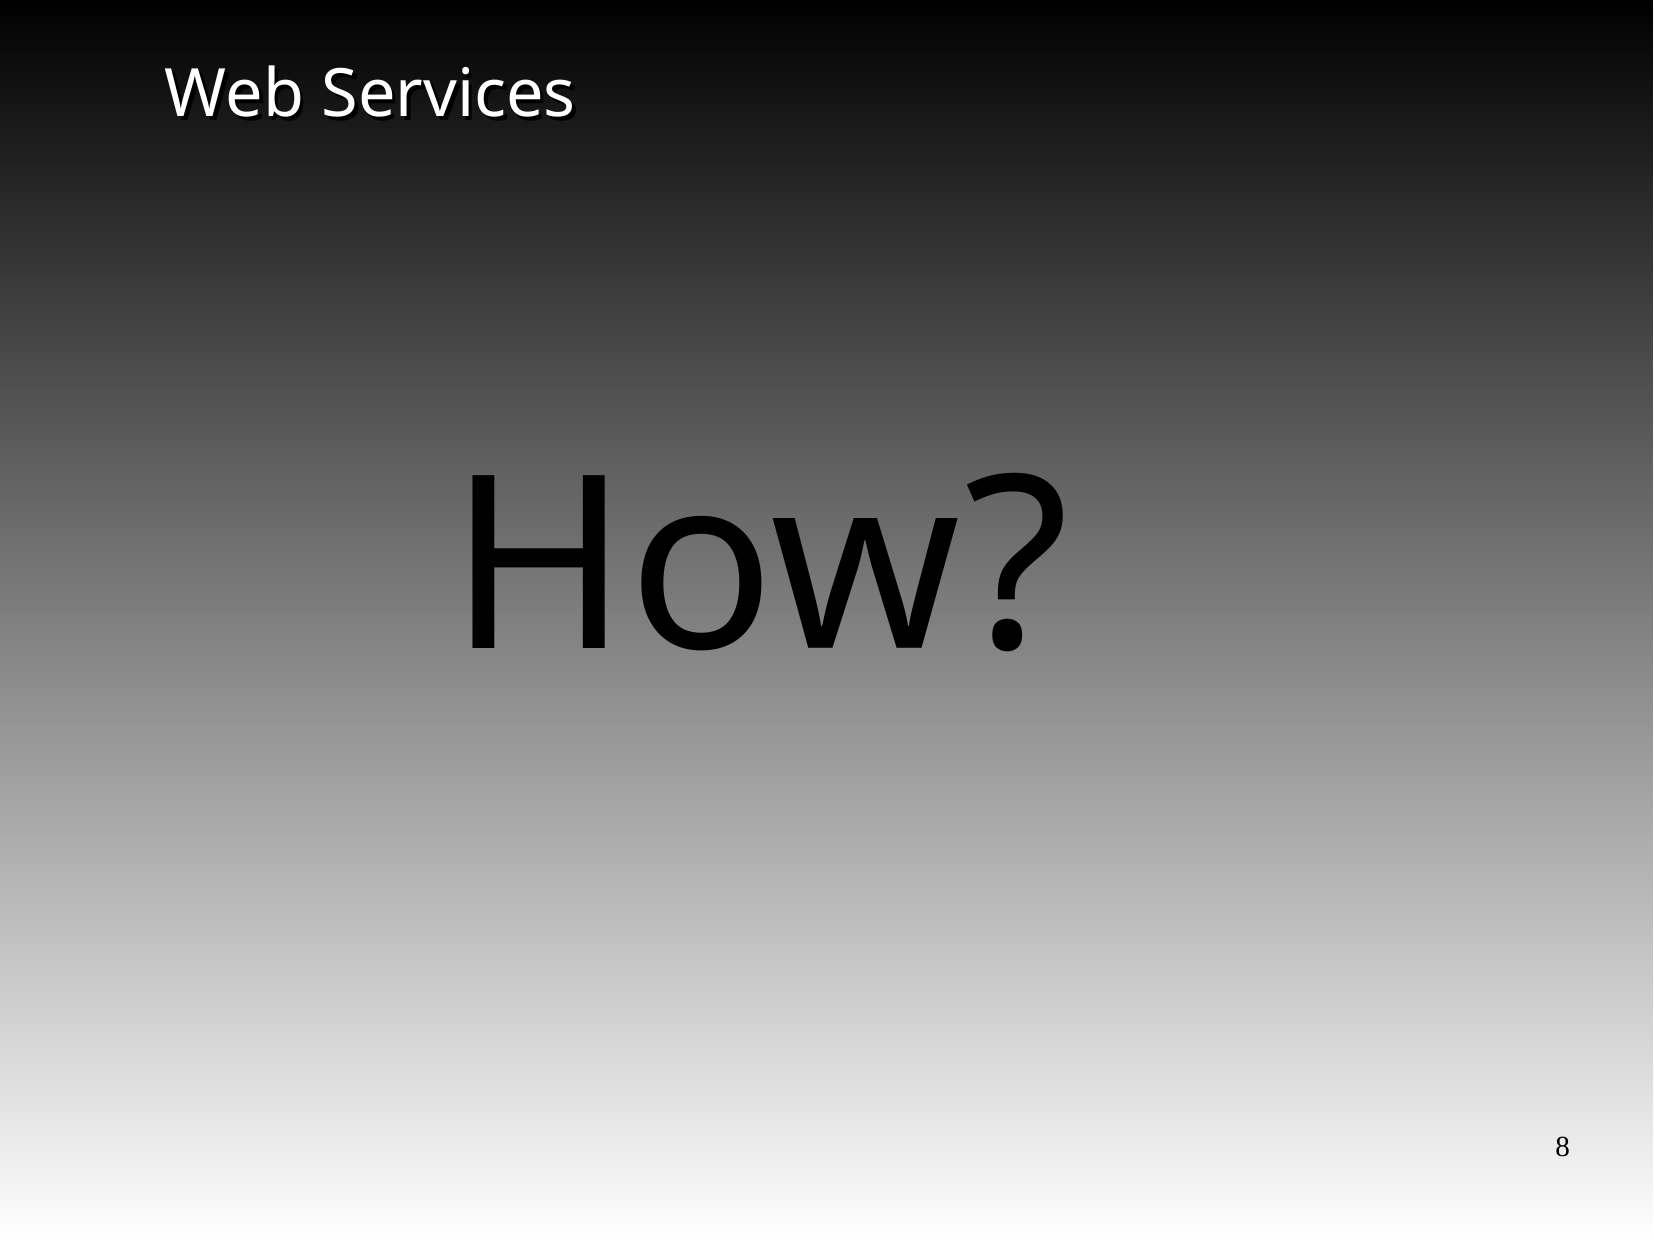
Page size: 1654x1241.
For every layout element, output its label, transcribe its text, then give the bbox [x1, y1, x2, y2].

text_box Web Services [150, 37, 652, 160]
text_box How? [434, 382, 1105, 788]
